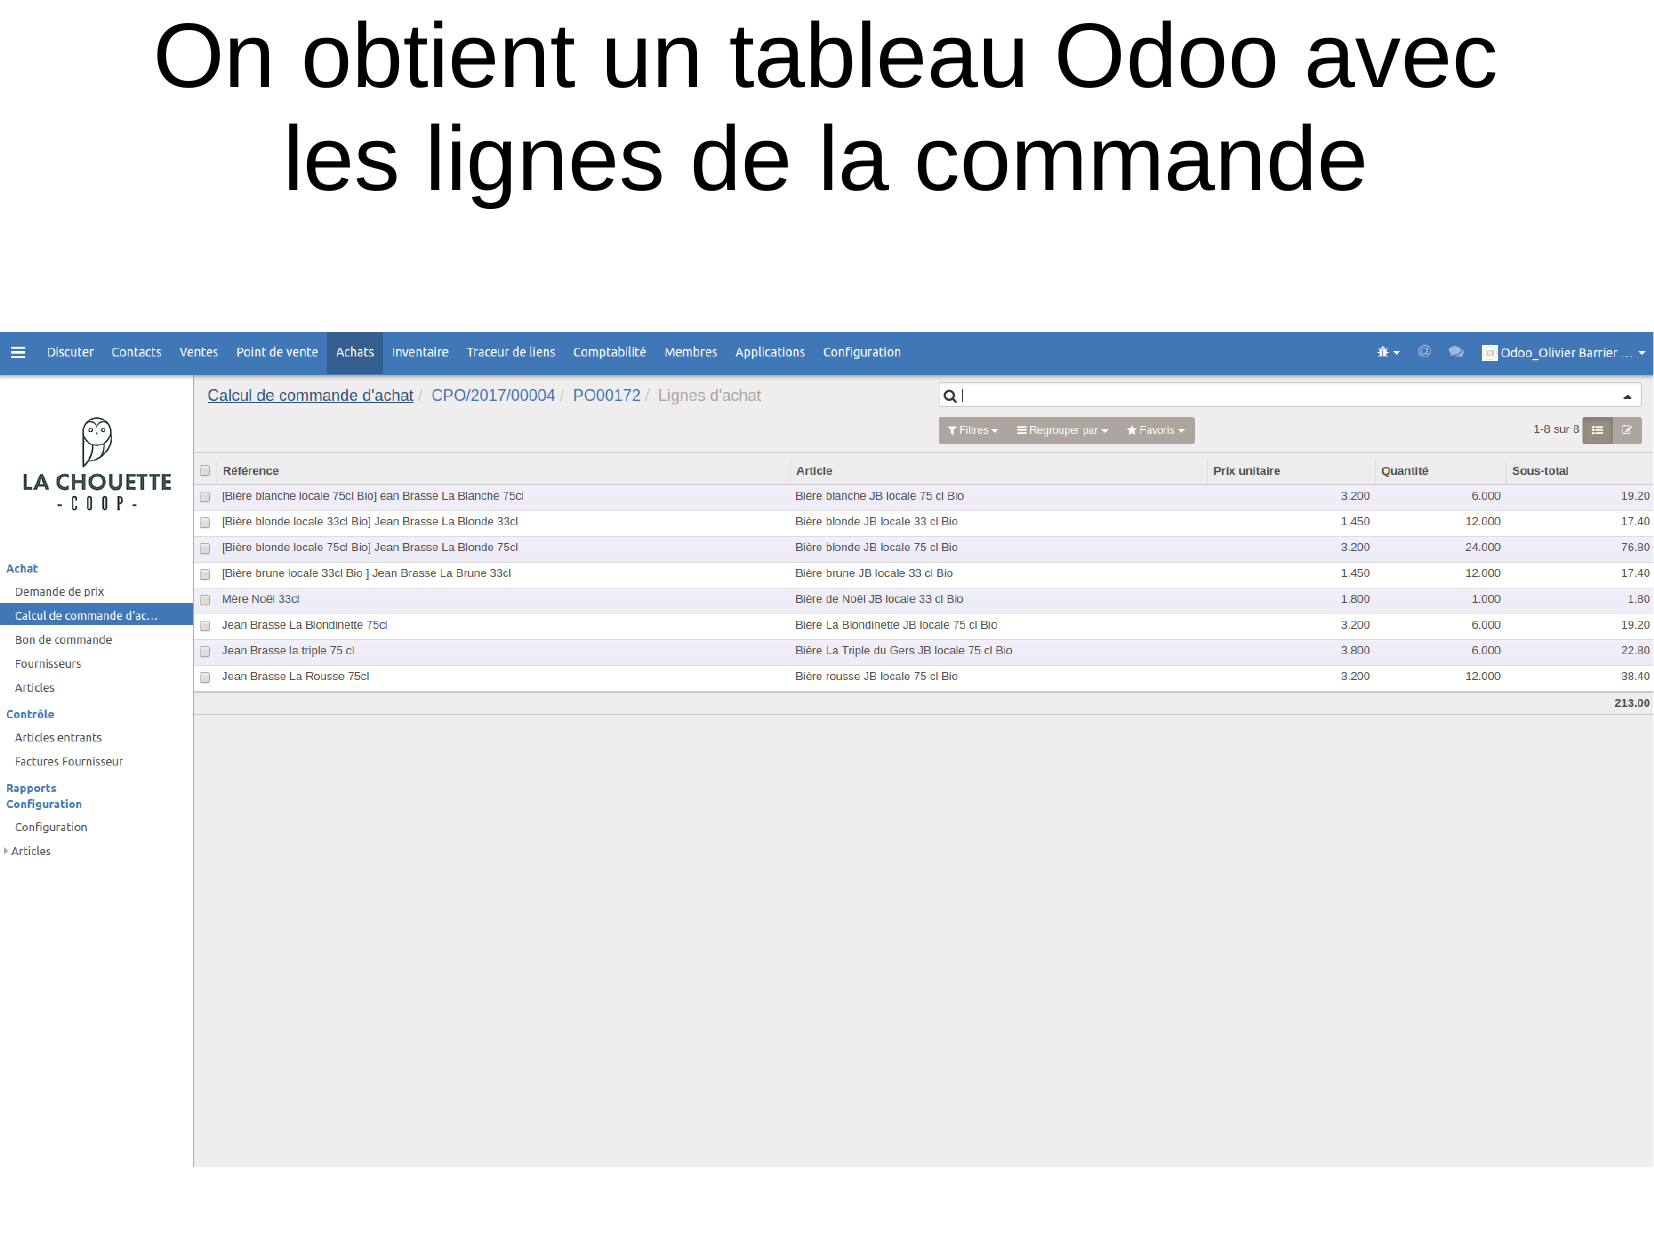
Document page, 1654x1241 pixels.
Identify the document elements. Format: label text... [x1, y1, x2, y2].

title On obtient un tableau Odoo avec les lignes de la commande [82, 5, 1571, 210]
picture [0, 332, 1654, 1167]
